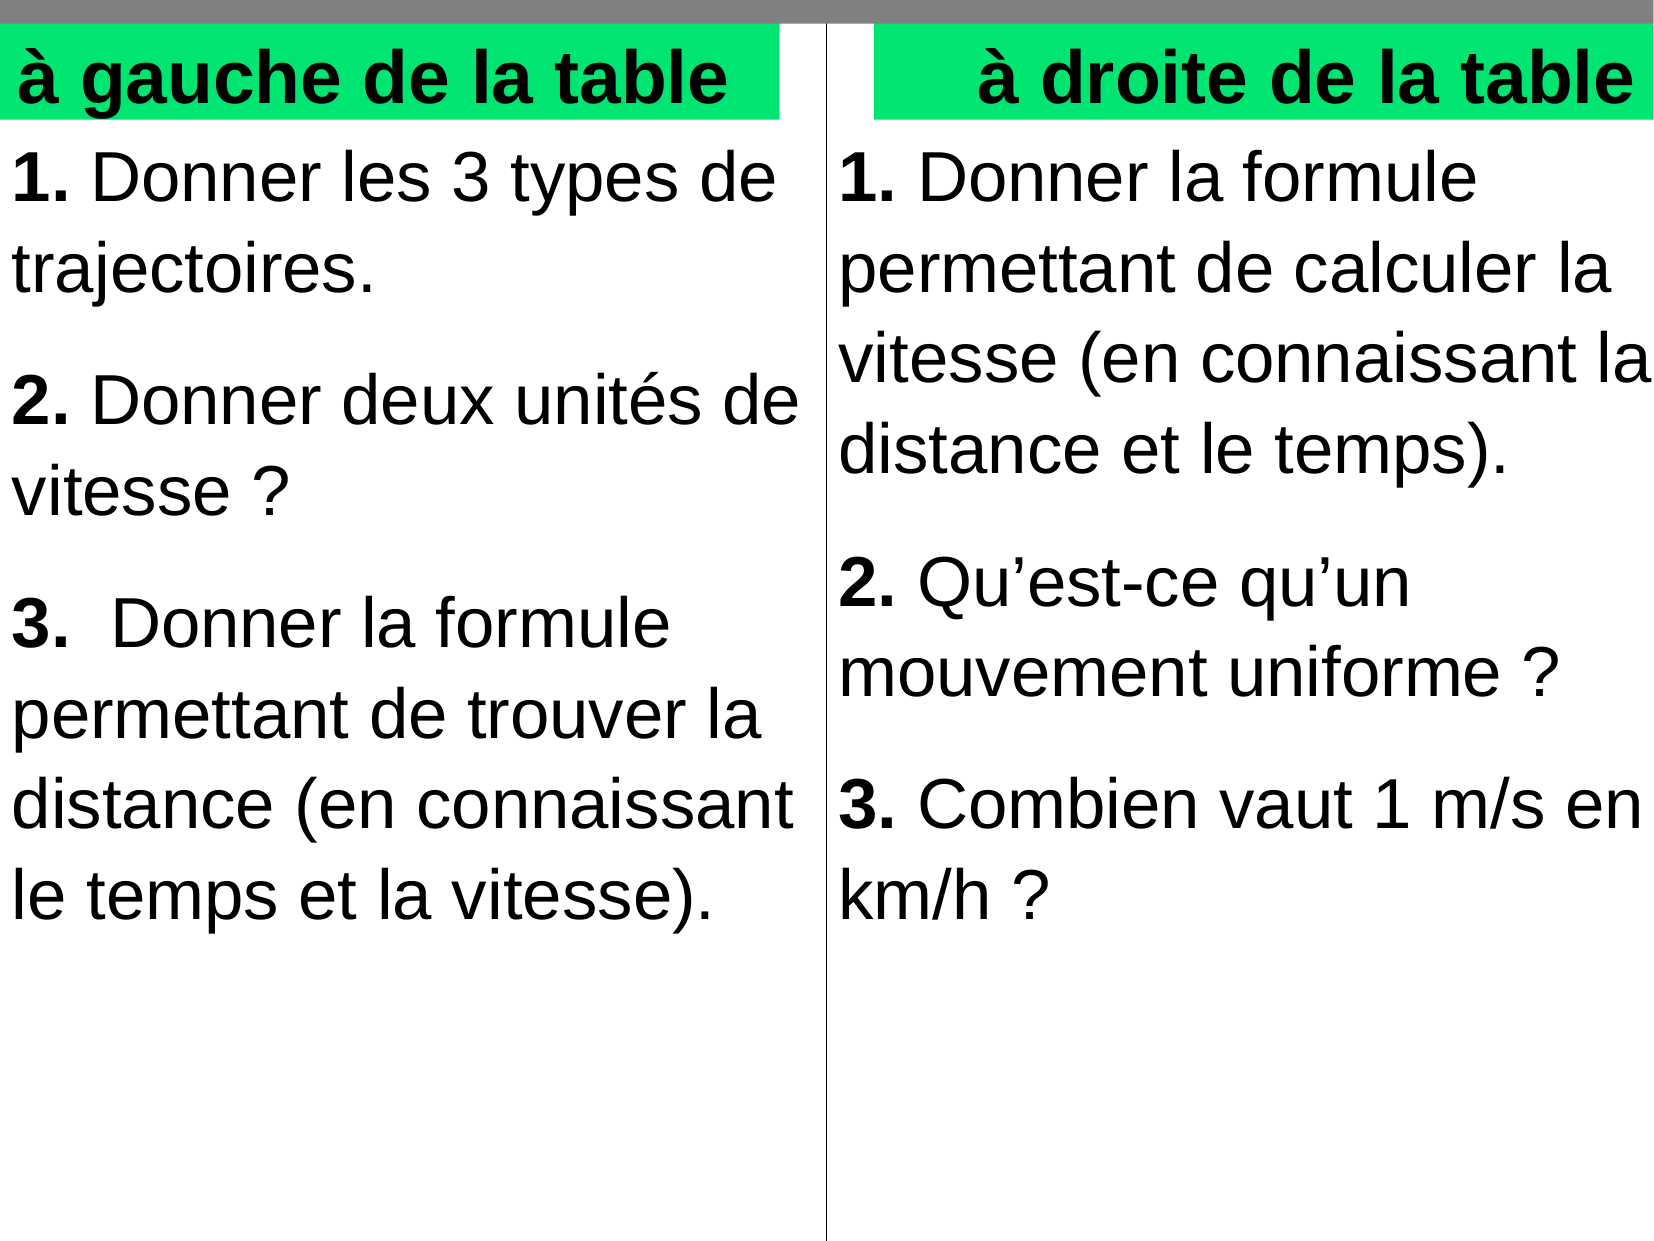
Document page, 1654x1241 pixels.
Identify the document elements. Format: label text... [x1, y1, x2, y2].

text_box [0, 0, 1654, 24]
list 1. Donner les 3 types de trajectoires. 2. Donner deux unités de vitesse ? 3. Donner la formule permettant de trouver la distance (en connaissant le temps et la vitesse). [11, 125, 815, 1241]
title à droite de la table [874, 24, 1654, 120]
list 1. Donner la formule permettant de calculer la vitesse (en connaissant la distance et le temps). 2. Qu’est-ce qu’un mouvement uniforme ? 3. Combien vaut 1 m/s en km/h ? [838, 125, 1654, 1241]
title à gauche de la table [0, 24, 780, 120]
